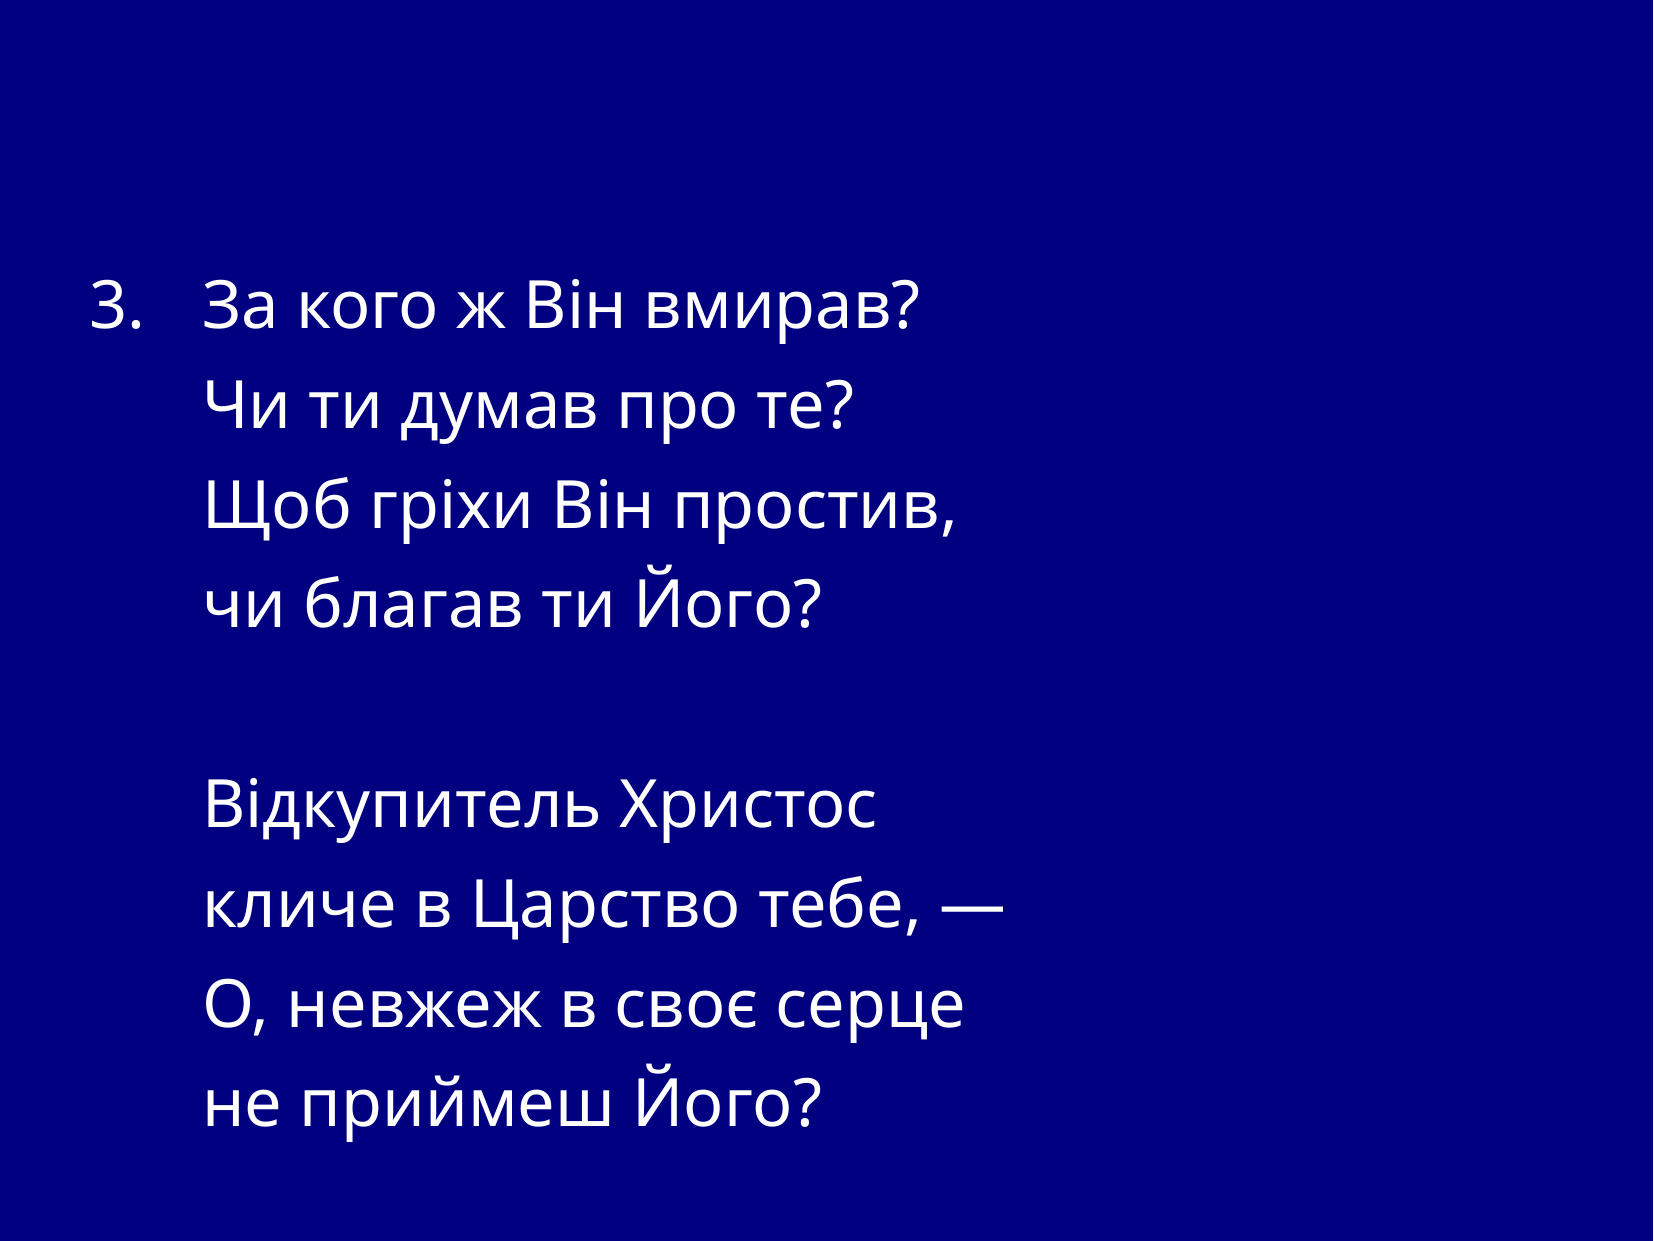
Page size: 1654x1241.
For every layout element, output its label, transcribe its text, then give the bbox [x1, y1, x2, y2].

text_box 3. За кого ж Він вмирав? Чи ти думав про те? Щоб гріхи Він простив, чи благав ти Його? Відкупитель Христос кличе в Царство тебе, ― О, невжеж в своє серце не приймеш Його? [75, 150, 1576, 1163]
